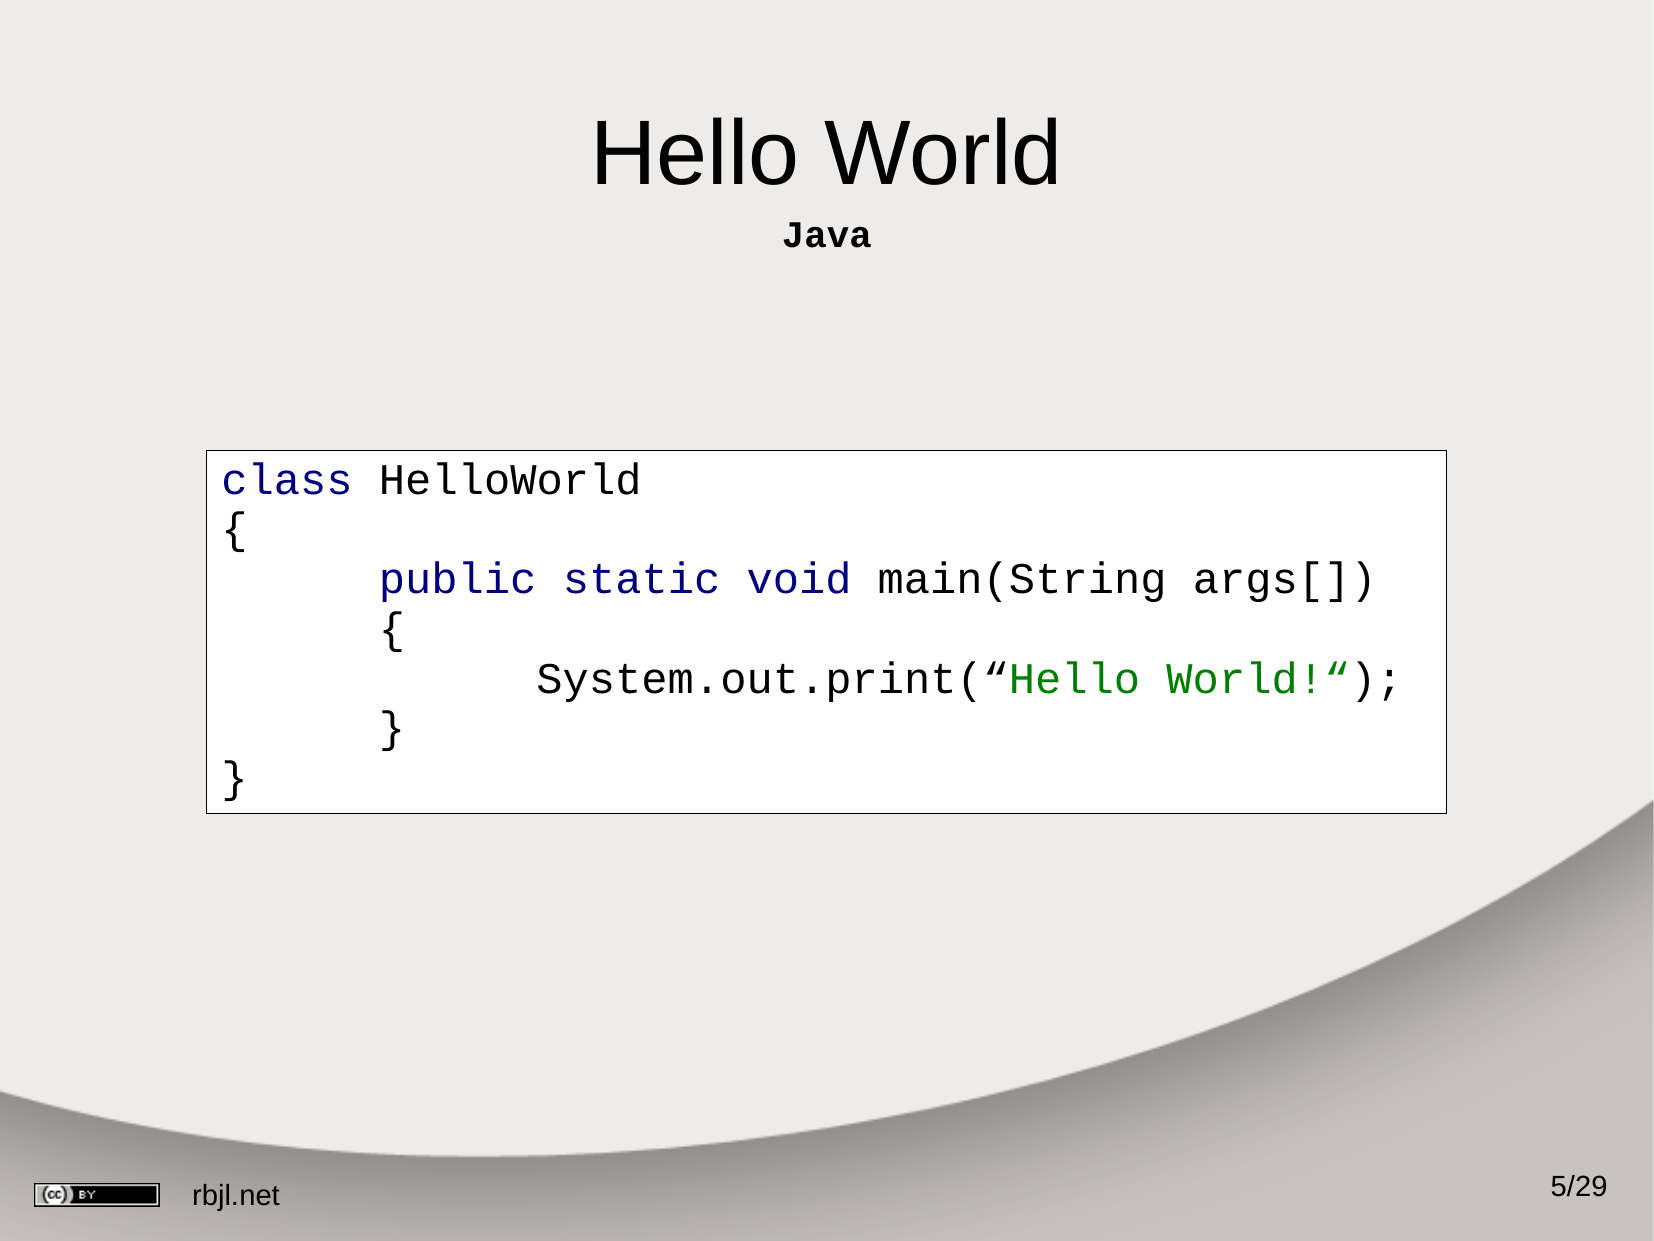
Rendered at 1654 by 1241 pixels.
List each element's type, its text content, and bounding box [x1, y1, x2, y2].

picture [0, 0, 1654, 1241]
title Hello World [82, 49, 1571, 257]
text_box Java [590, 208, 1063, 267]
text_box class HelloWorld { public static void main(String args[]) { System.out.print(“Hello World!“); } } [206, 450, 1447, 814]
